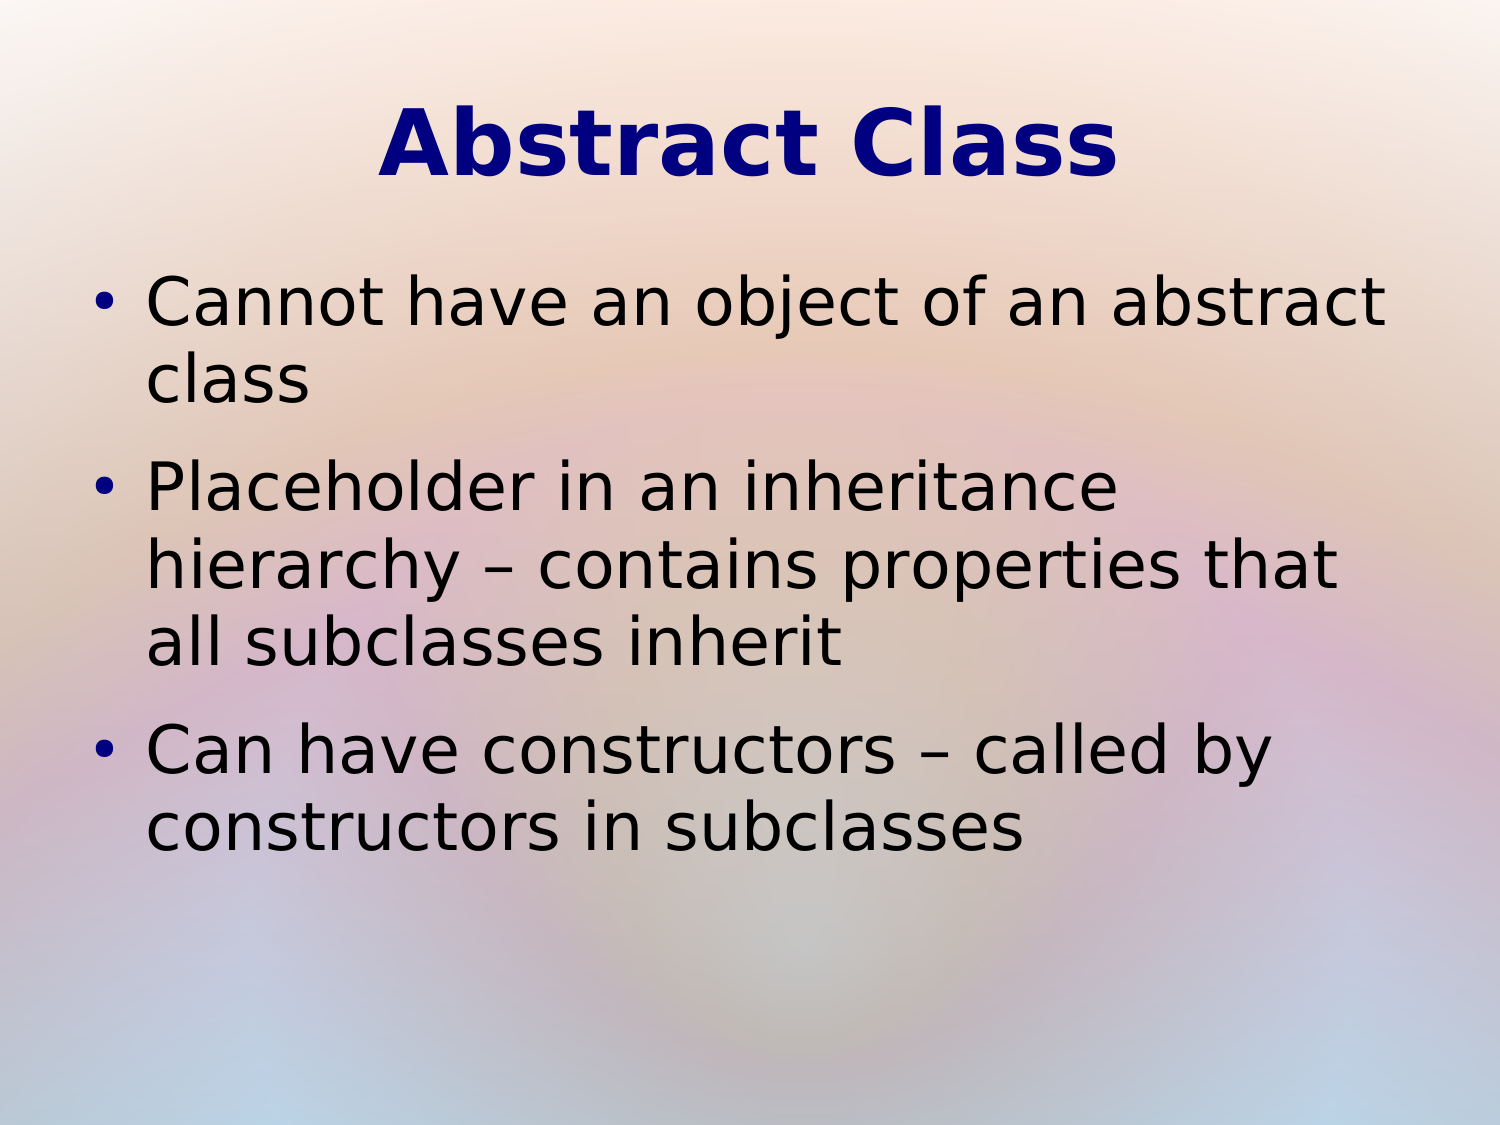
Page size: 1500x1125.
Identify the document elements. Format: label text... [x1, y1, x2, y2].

picture [0, 0, 1500, 1125]
list Cannot have an object of an abstract class Placeholder in an inheritance hierarchy – contains properties that all subclasses inherit Can have constructors – called by constructors in subclasses [75, 263, 1425, 923]
title Abstract Class [75, 50, 1425, 238]
